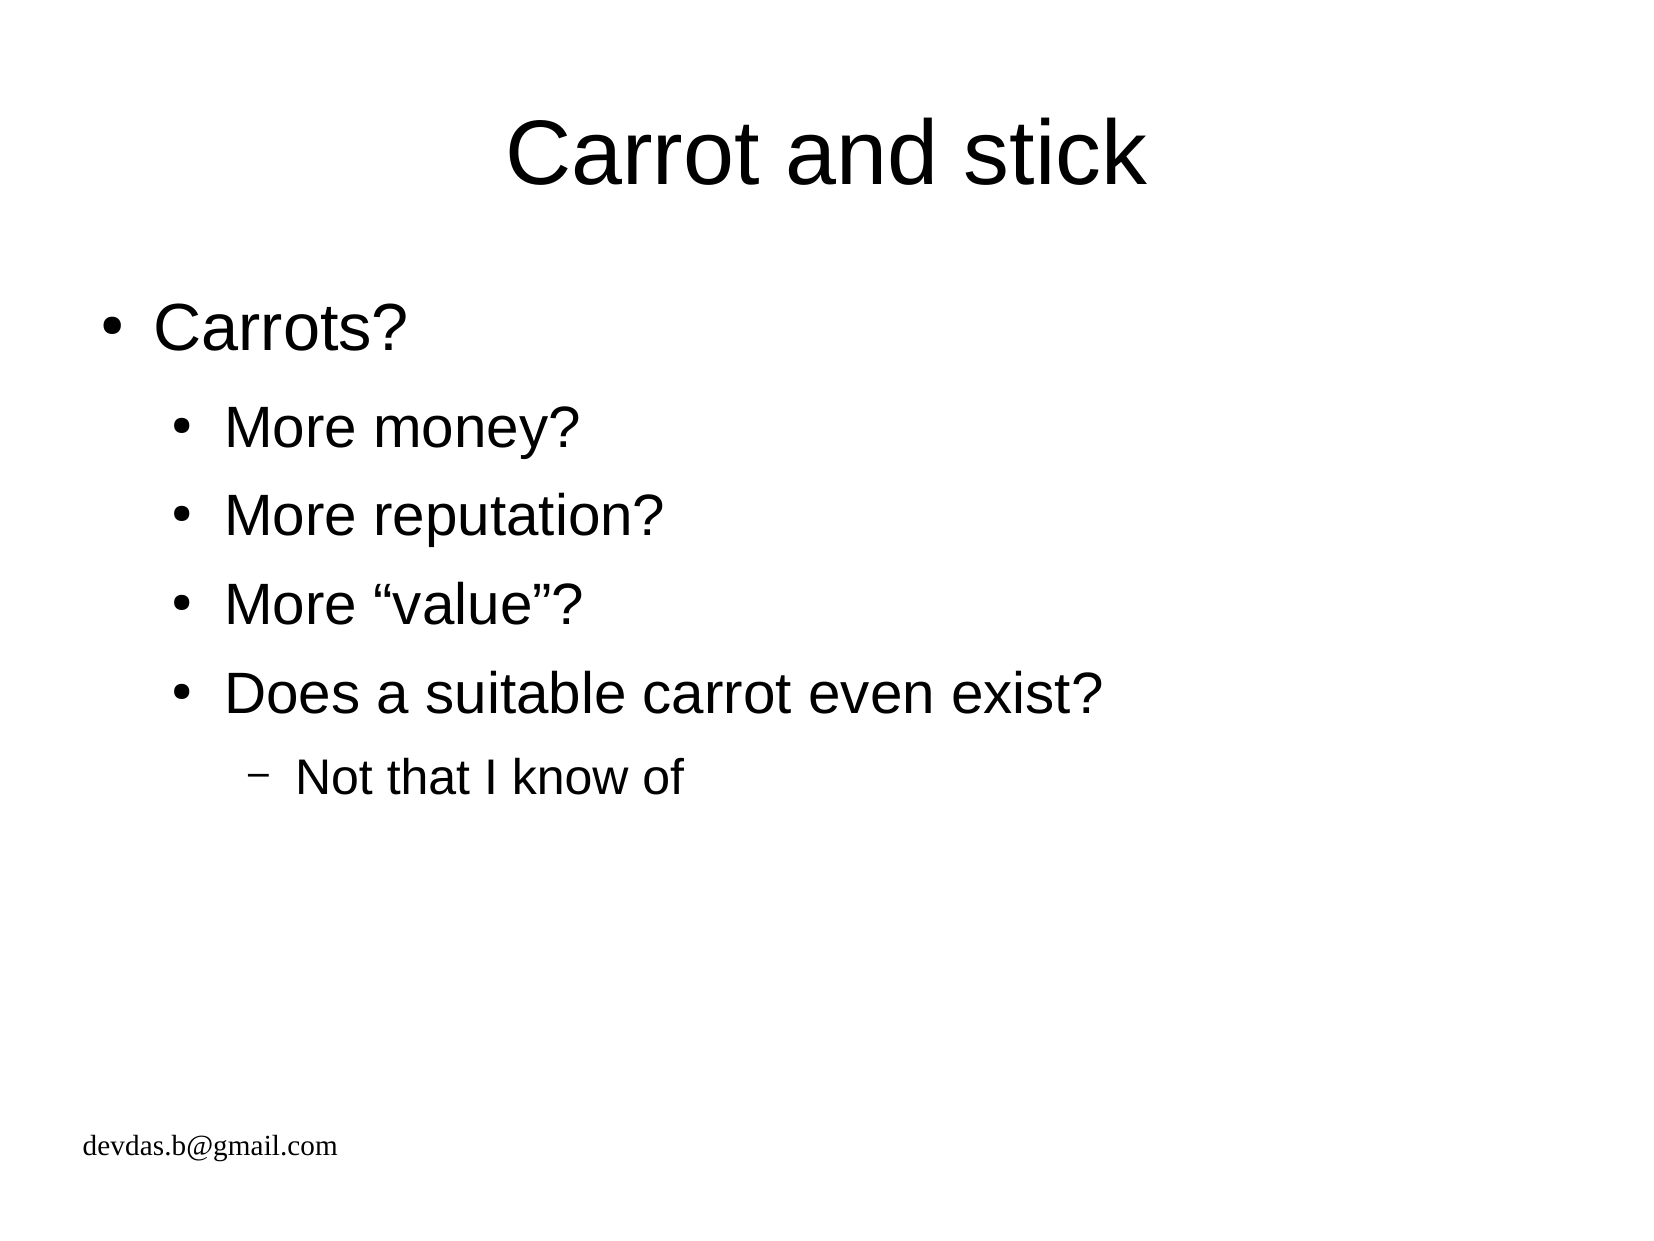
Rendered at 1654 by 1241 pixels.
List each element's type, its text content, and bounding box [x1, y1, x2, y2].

title Carrot and stick [82, 49, 1571, 257]
list Carrots? More money? More reputation? More “value”? Does a suitable carrot even exist? Not that I know of [82, 290, 1571, 1109]
